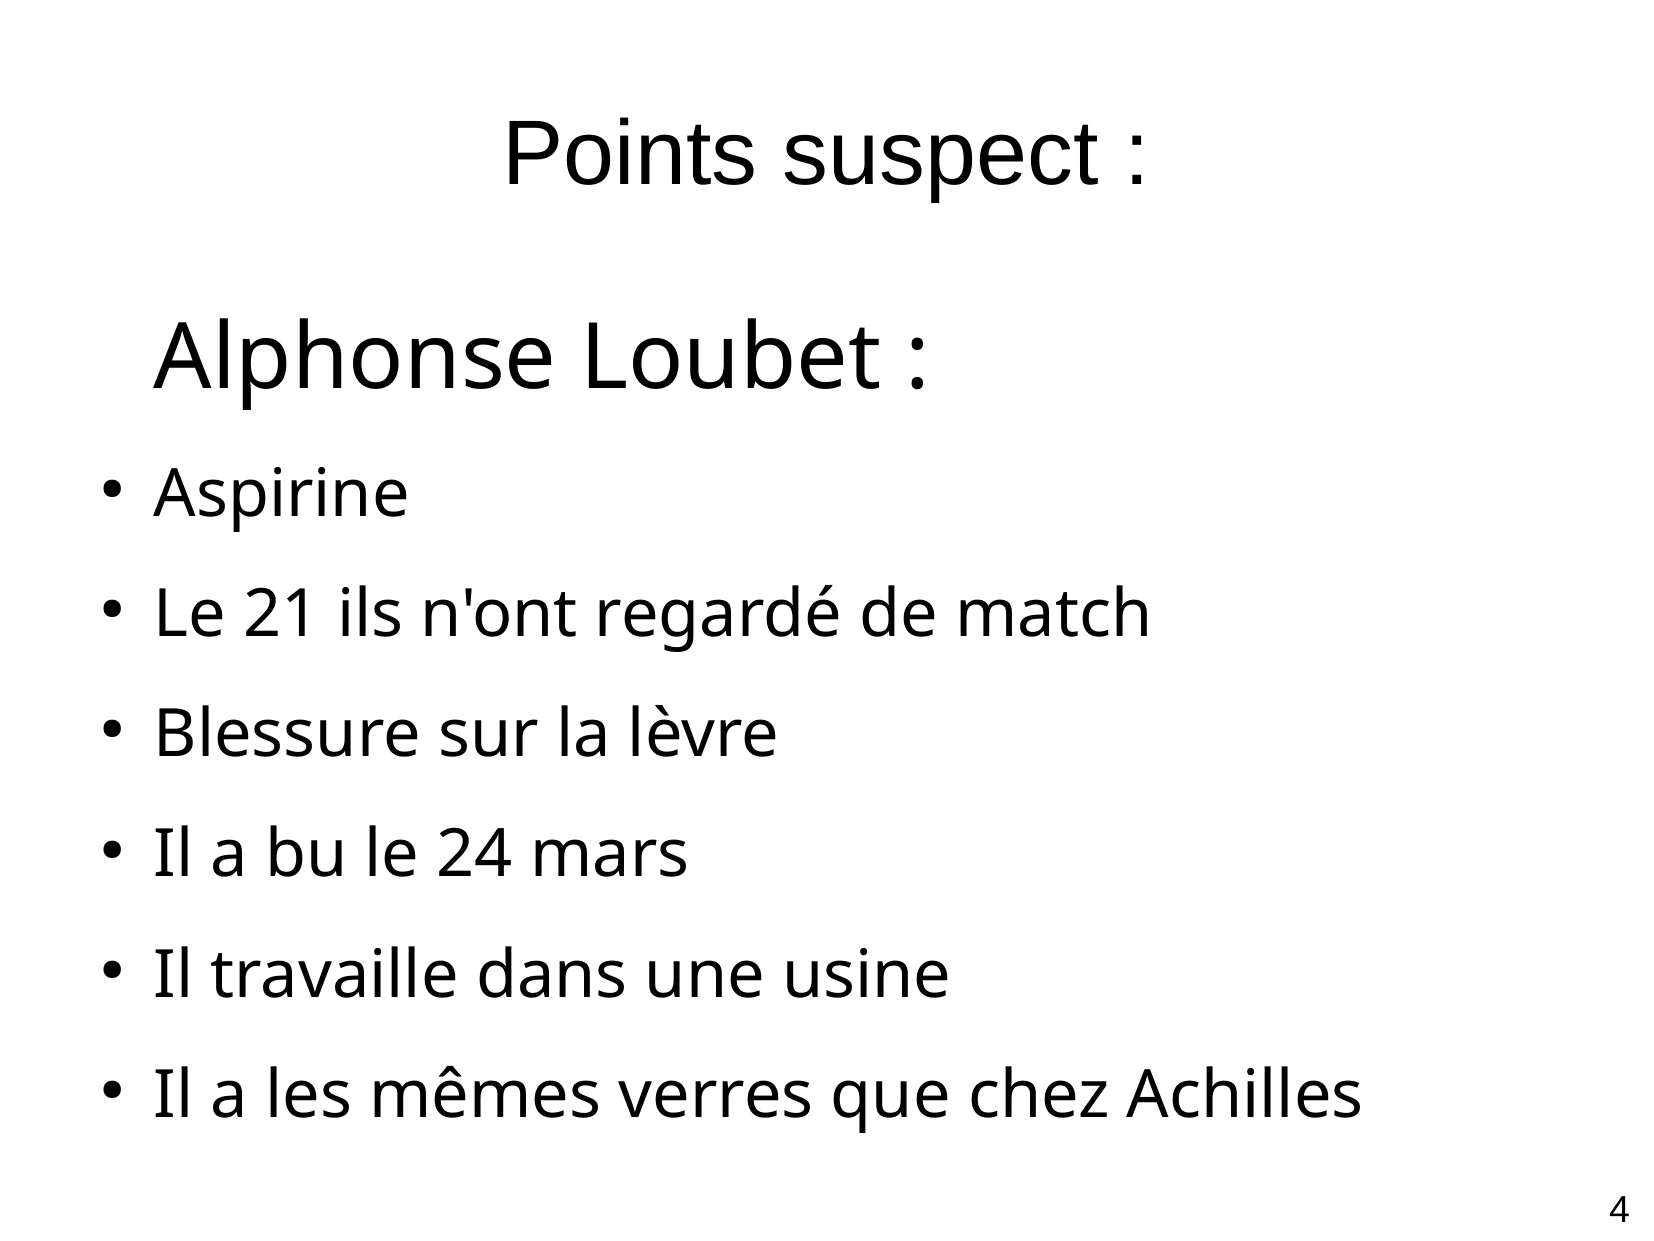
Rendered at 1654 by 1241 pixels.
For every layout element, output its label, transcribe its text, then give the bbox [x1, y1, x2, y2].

text_box 4 [1594, 1181, 1654, 1238]
title Points suspect : [82, 49, 1571, 257]
list Alphonse Loubet : Aspirine Le 21 ils n'ont regardé de match Blessure sur la lèvre Il a bu le 24 mars Il travaille dans une usine Il a les mêmes verres que chez Achilles [82, 290, 1571, 1109]
